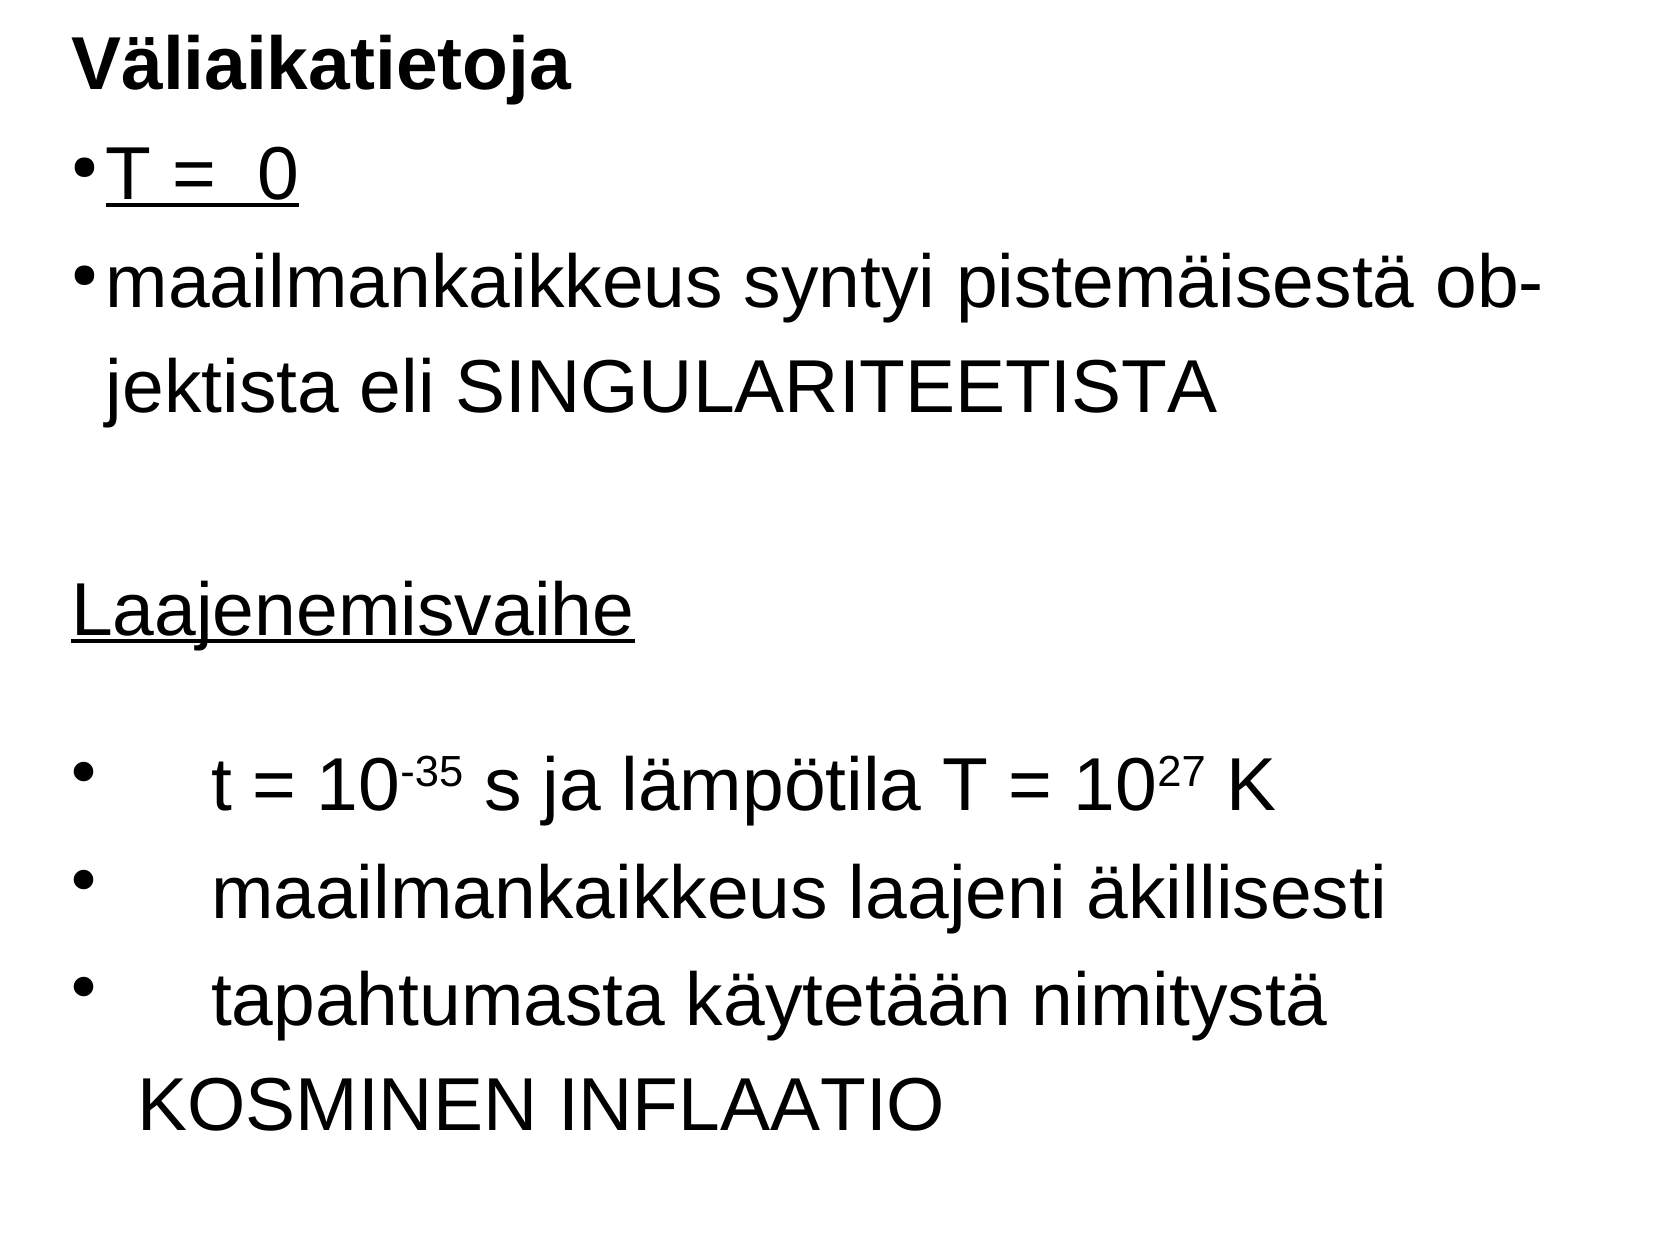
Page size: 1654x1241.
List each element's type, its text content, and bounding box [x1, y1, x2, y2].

text_box Väliaikatietoja T = 0 maailmankaikkeus syntyi pistemäisestä ob-jektista eli SINGULARITEETISTA Laajenemisvaihe t = 10-35 s ja lämpötila T = 1027 K maailmankaikkeus laajeni äkillisesti tapahtumasta käytetään nimitystä KOSMINEN INFLAATIO  [56, 14, 1654, 1241]
